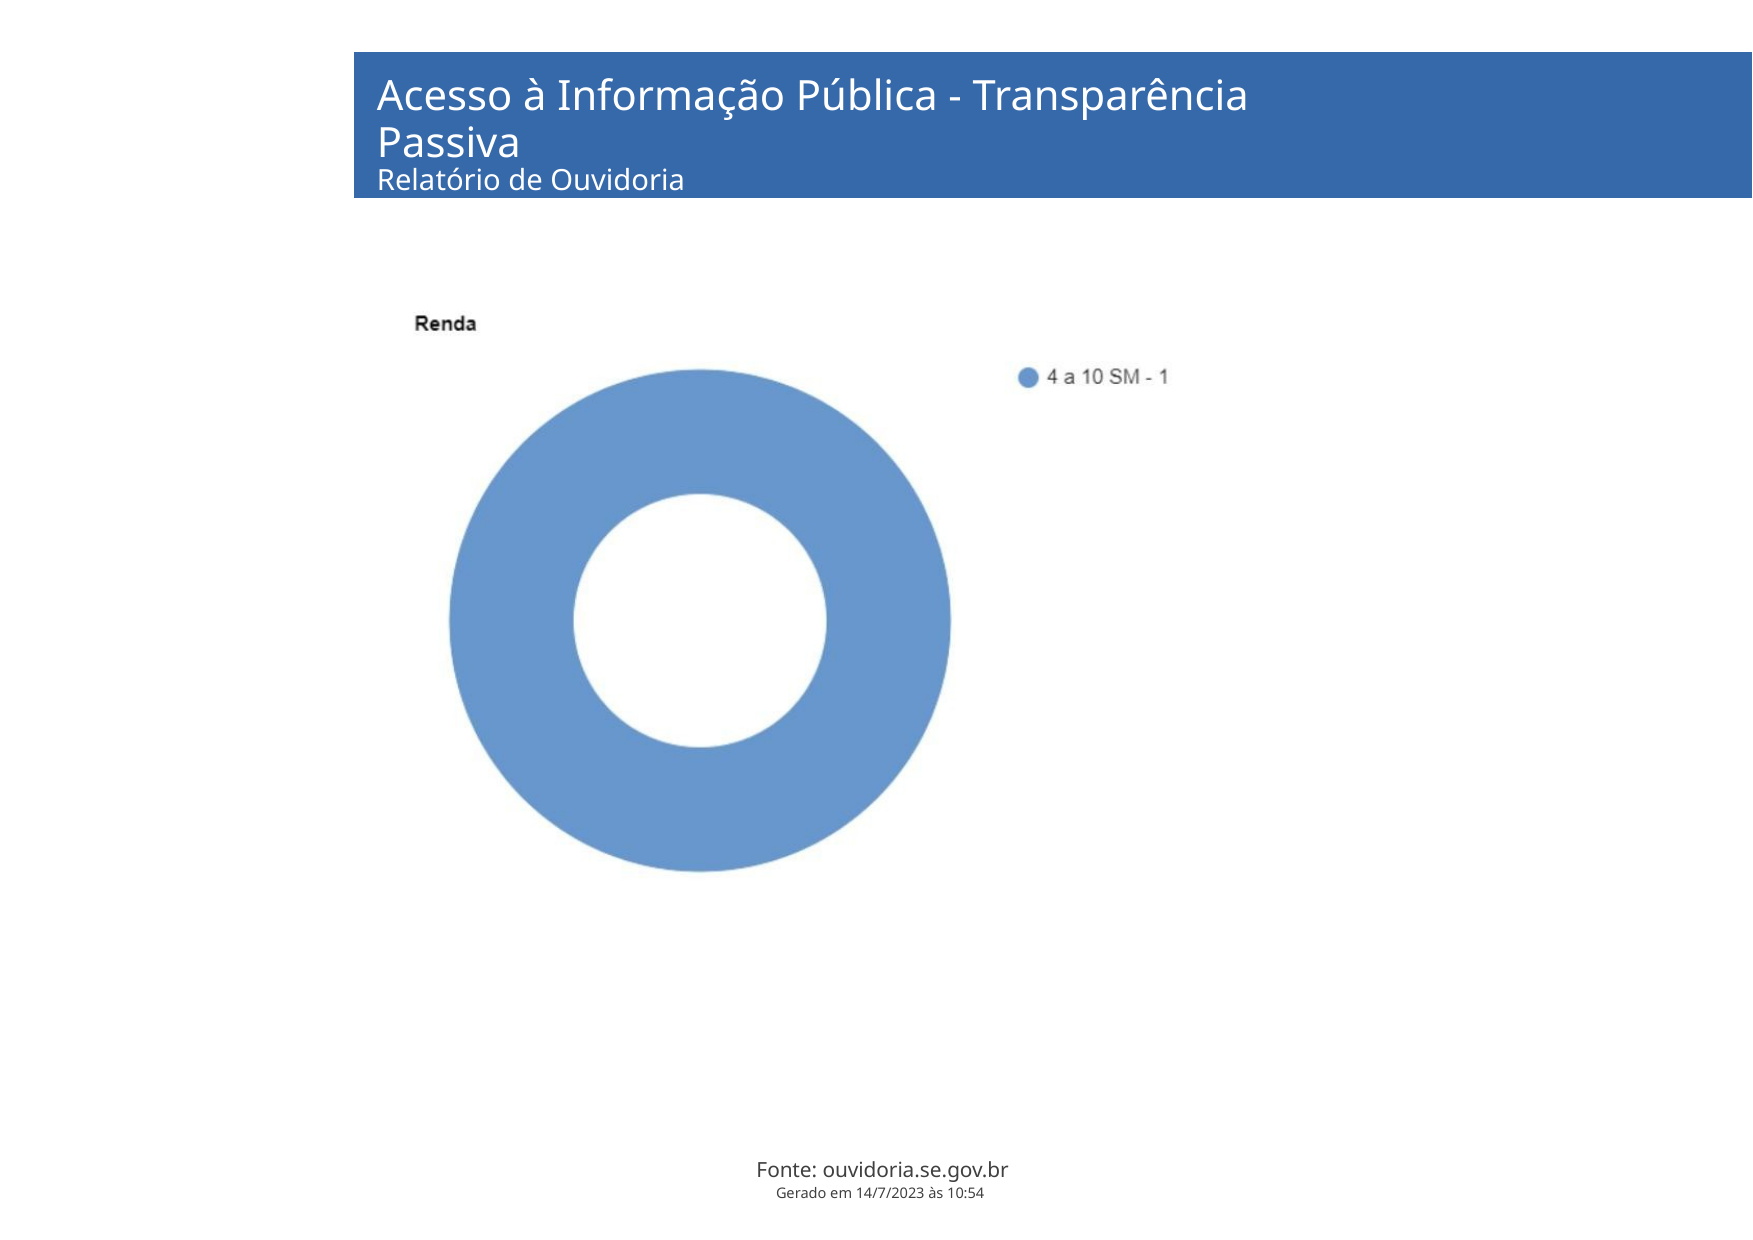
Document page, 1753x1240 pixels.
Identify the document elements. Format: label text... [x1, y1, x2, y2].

text_box [354, 52, 1752, 198]
text_box Fonte: ouvidoria.se.gov.br Gerado em 14/7/2023 às 10:54 [756, 1158, 1023, 1202]
text_box [155, 211, 1599, 1028]
text_box Acesso à Informação Pública - Transparência Passiva Relatório de Ouvidoria EMSETUR - Maio a Maio de 2023 [376, 72, 1403, 228]
